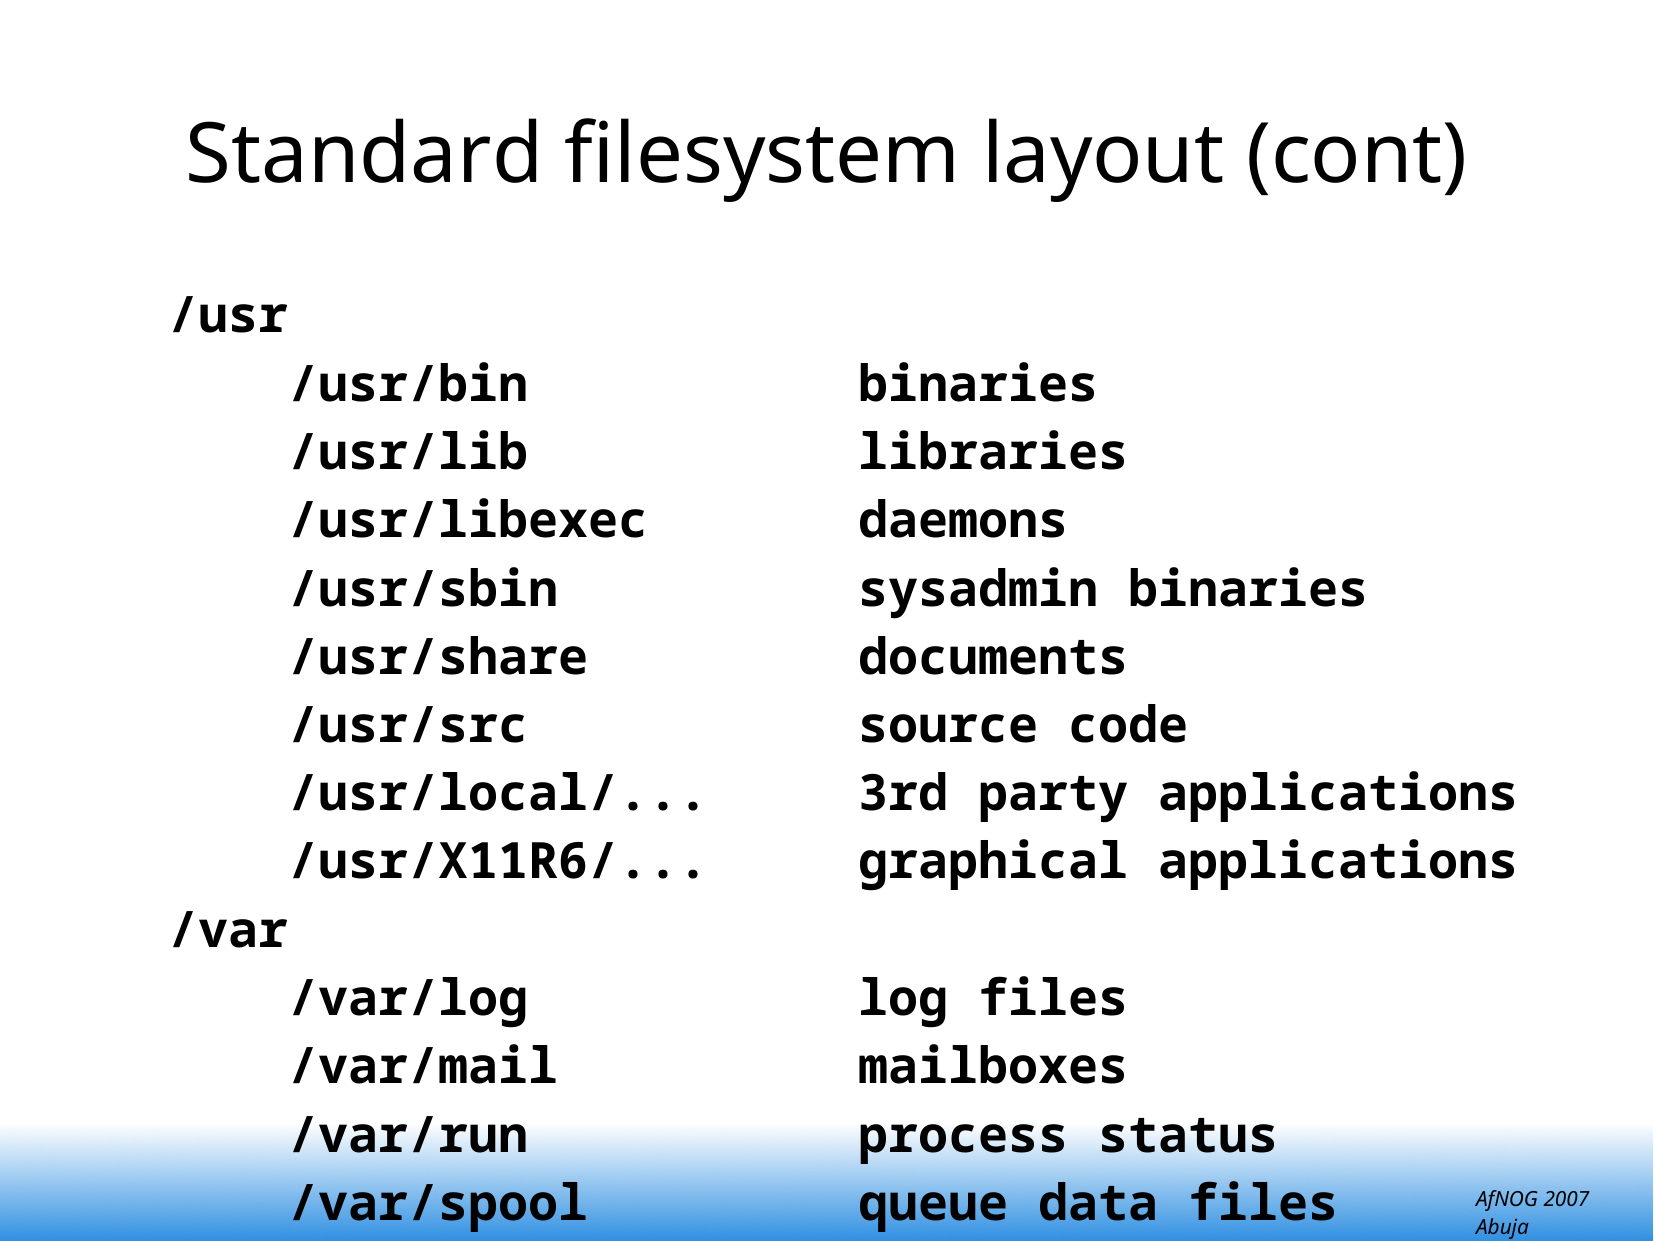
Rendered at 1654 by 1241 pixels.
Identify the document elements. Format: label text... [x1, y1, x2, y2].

picture [1228, 1136, 1238, 1146]
picture [358, 1139, 368, 1147]
title Standard filesystem layout (cont) [121, 46, 1534, 254]
text_box /usr /usr/bin binaries /usr/lib libraries /usr/libexec daemons /usr/sbin sysadmin binaries /usr/share documents /usr/src source code /usr/local/... 3rd party applications /usr/X11R6/... graphical applications /var /var/log log files /var/mail mailboxes /var/run process status /var/spool queue data files /var/tmp temporary files [168, 279, 1541, 1136]
picture [478, 1136, 488, 1146]
picture [868, 1136, 878, 1146]
picture [1168, 1139, 1178, 1147]
picture [0, 1122, 1653, 1241]
picture [927, 1136, 939, 1147]
picture [331, 1136, 336, 1144]
